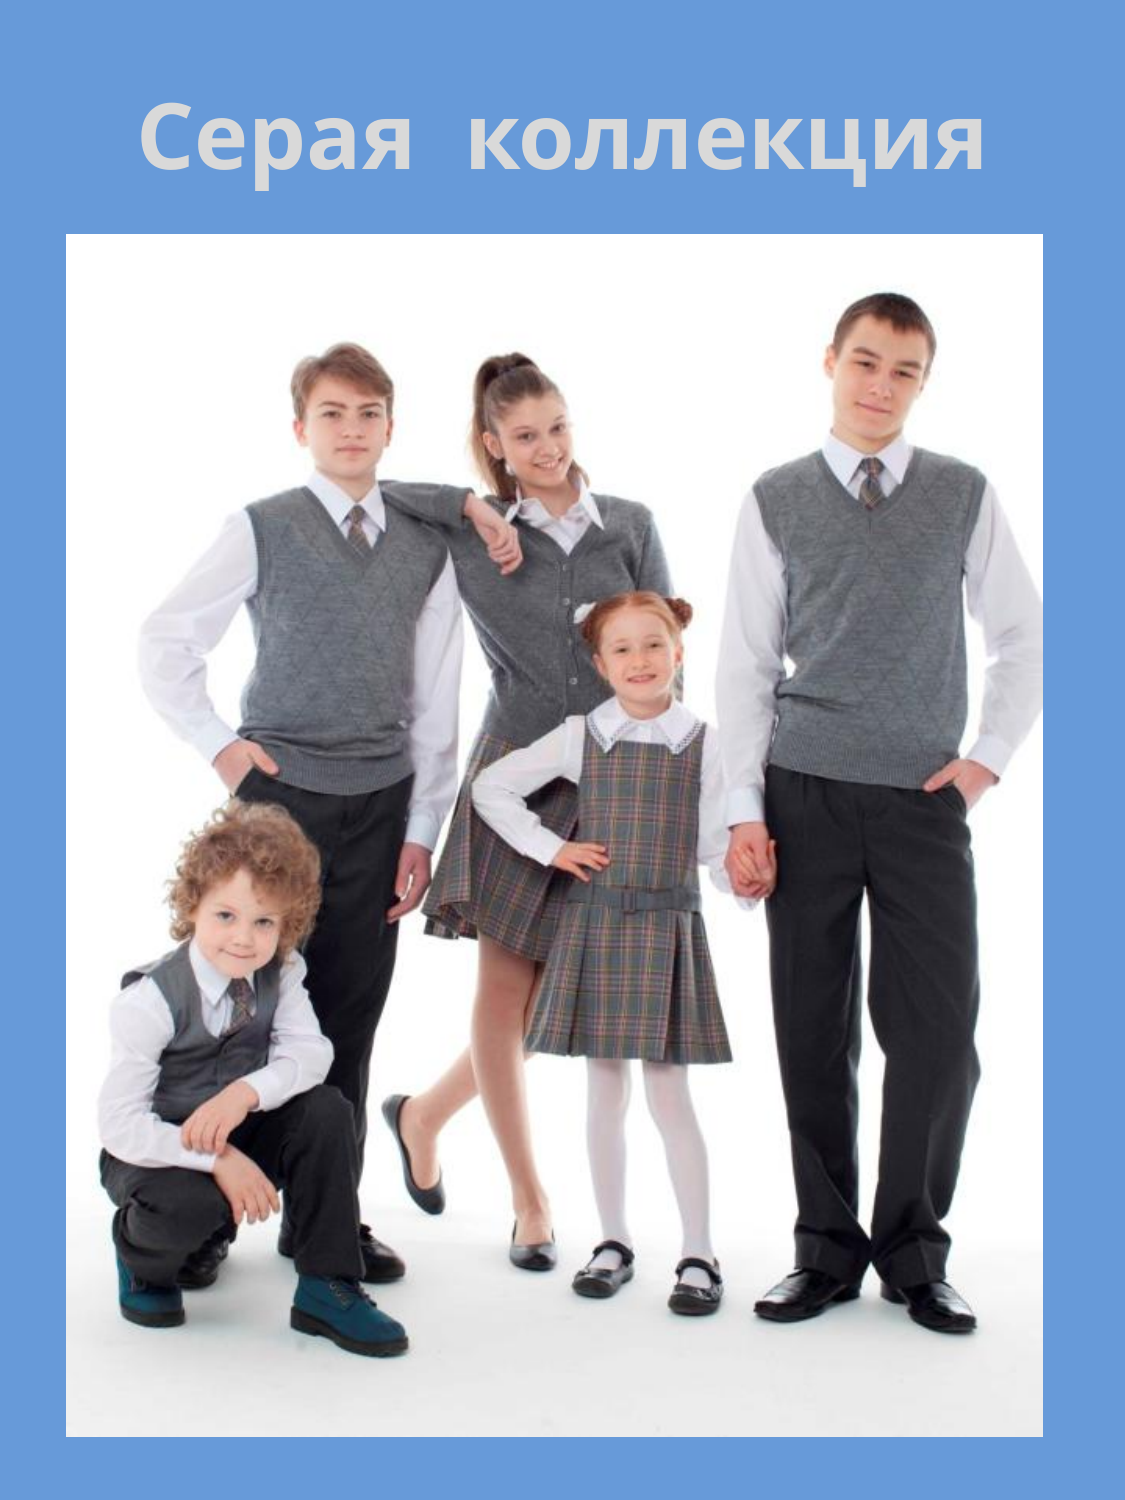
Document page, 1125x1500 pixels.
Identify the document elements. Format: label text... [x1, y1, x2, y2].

picture [66, 234, 1043, 1437]
text_box Серая коллекция [0, 70, 1125, 196]
